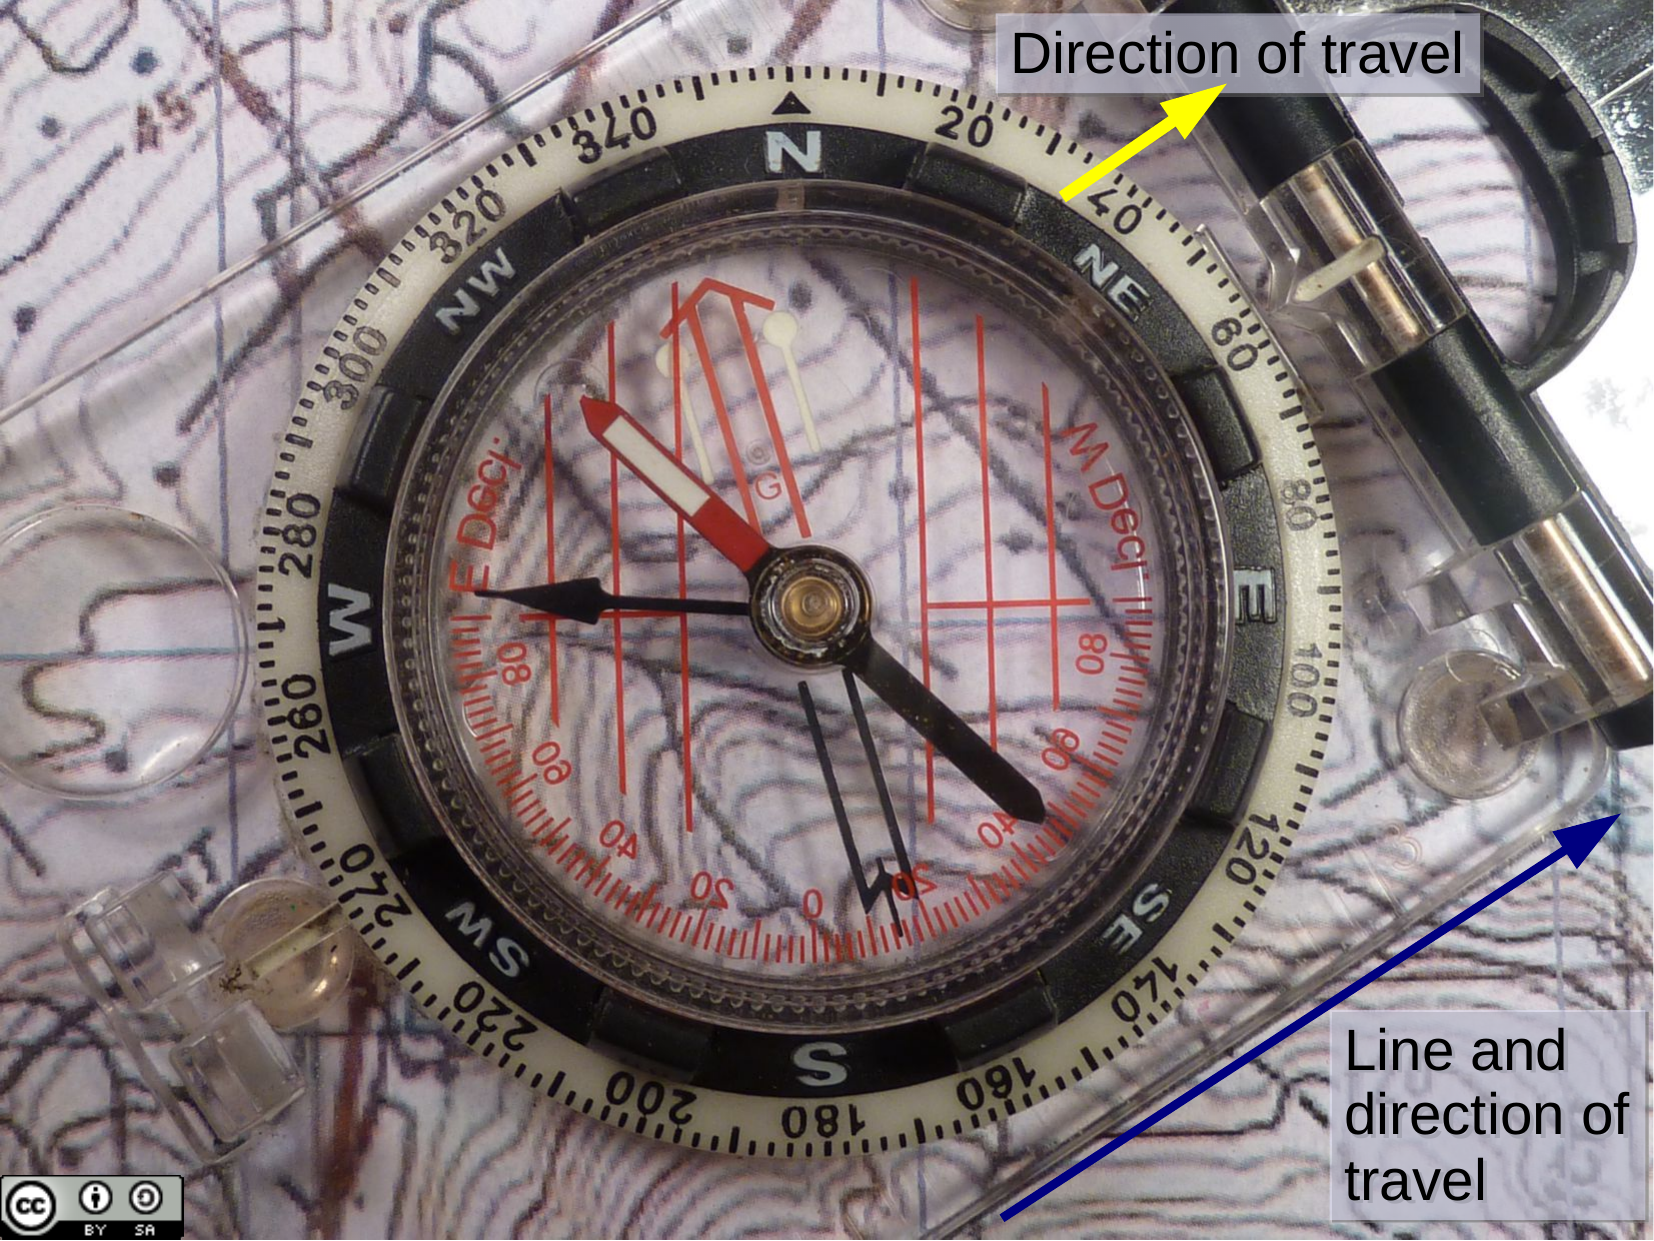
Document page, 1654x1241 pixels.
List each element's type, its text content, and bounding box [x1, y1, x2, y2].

text_box Direction of travel [995, 13, 1481, 94]
text_box Line and direction of travel [1329, 1009, 1646, 1220]
picture [0, 0, 1654, 1241]
